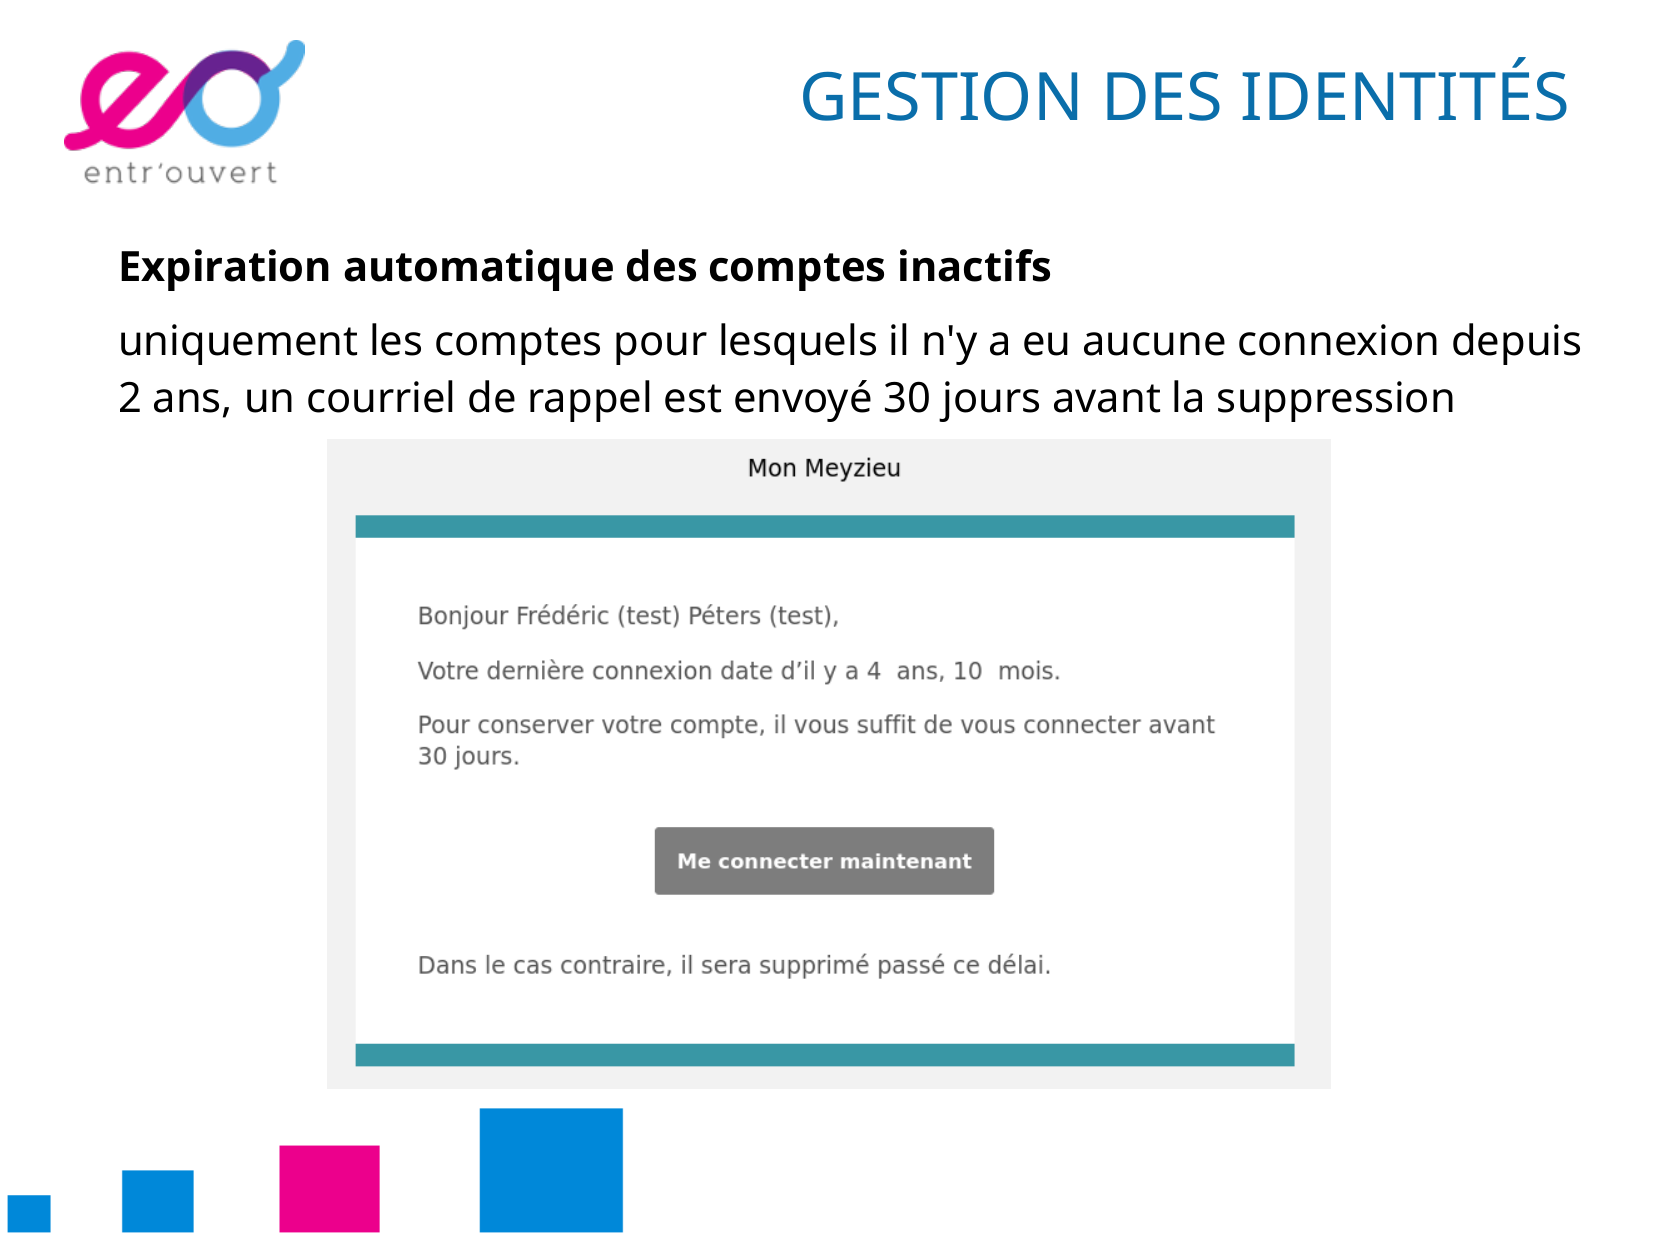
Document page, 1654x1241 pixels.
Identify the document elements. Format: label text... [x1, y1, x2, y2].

picture [327, 439, 1331, 1089]
picture [5, 1106, 626, 1235]
title Gestion des identités [375, 49, 1571, 144]
picture [64, 40, 305, 184]
text_box Expiration automatique des comptes inactifs uniquement les comptes pour lesquels il n'y a eu aucune connexion depuis 2 ans, un courriel de rappel est envoyé 30 jours avant la suppression [118, 236, 1595, 1089]
